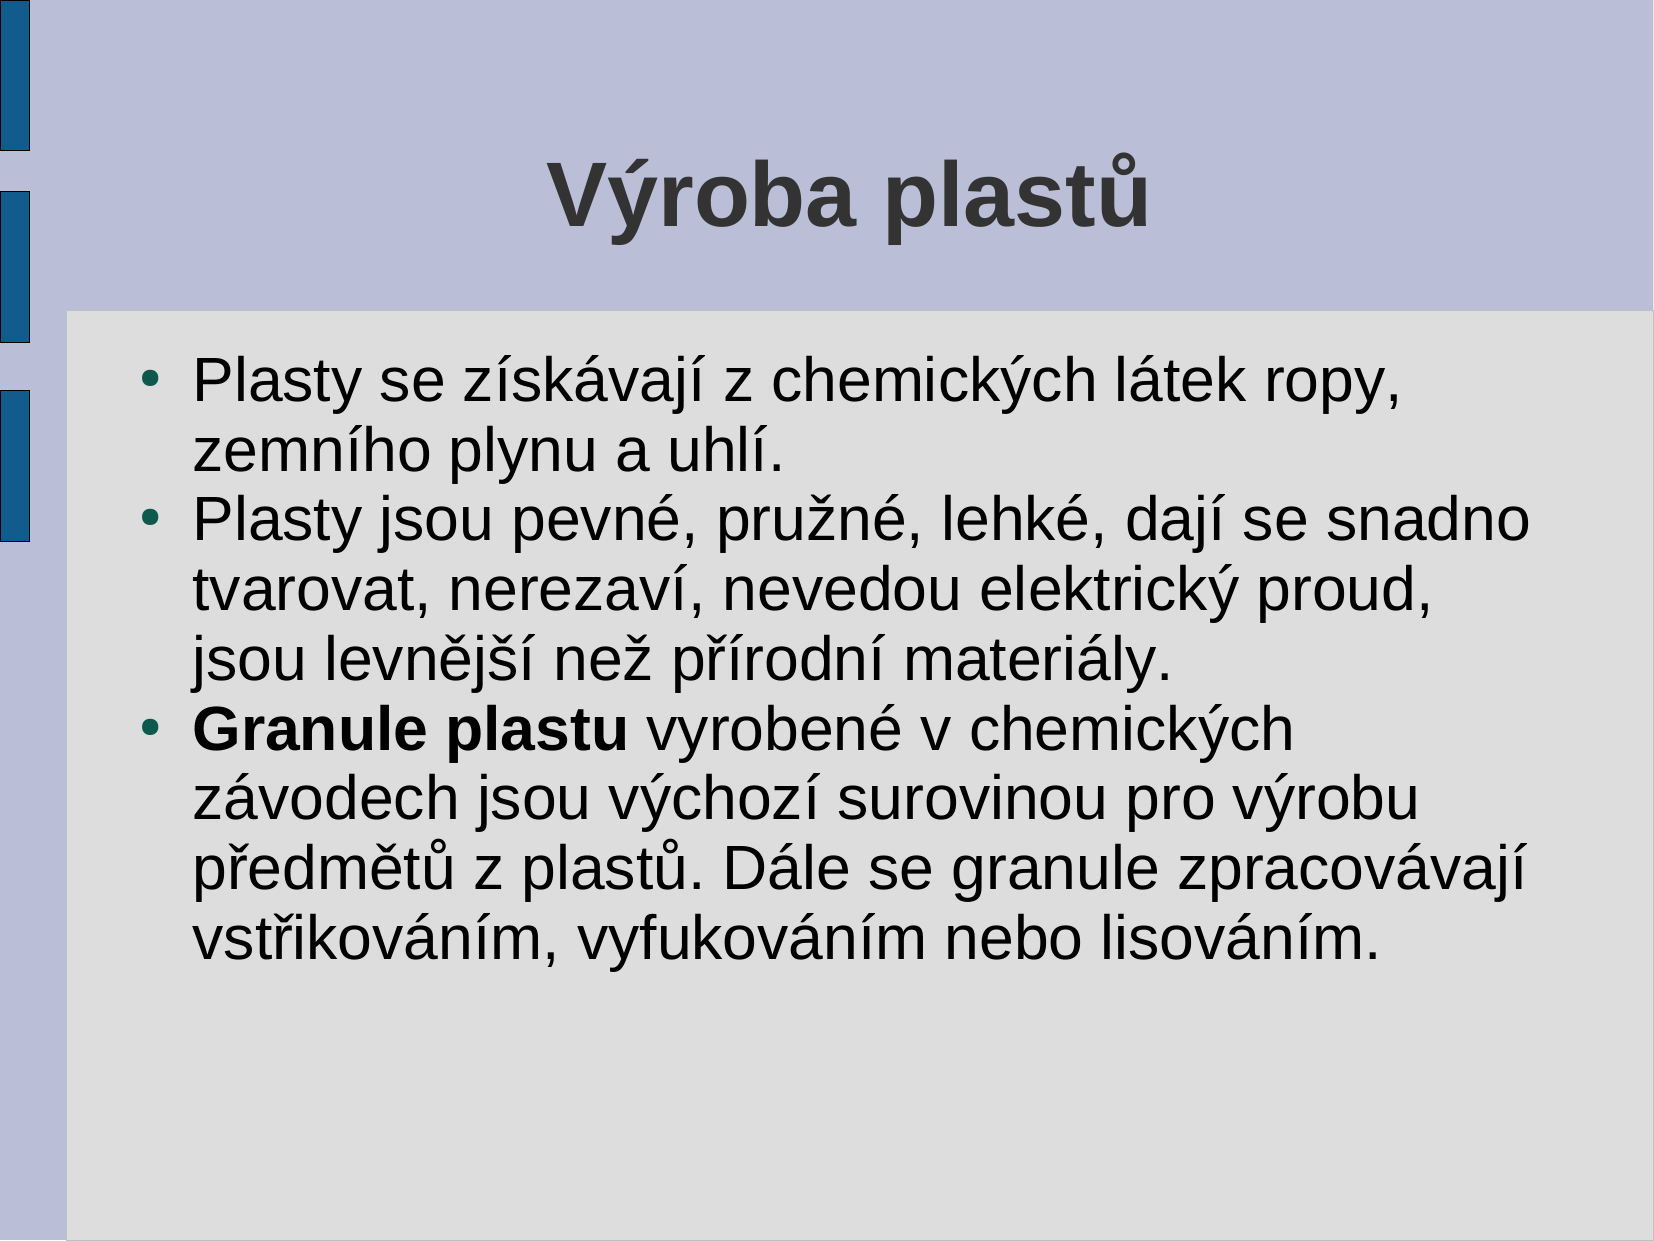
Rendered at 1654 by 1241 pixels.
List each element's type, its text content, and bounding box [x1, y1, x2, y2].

list Plasty se získávají z chemických látek ropy, zemního plynu a uhlí. Plasty jsou pevné, pružné, lehké, dají se snadno tvarovat, nerezaví, nevedou elektrický proud, jsou levnější než přírodní materiály. Granule plastu vyrobené v chemických závodech jsou výchozí surovinou pro výrobu předmětů z plastů. Dále se granule zpracovávají vstřikováním, vyfukováním nebo lisováním. [121, 344, 1534, 1112]
title Výroba plastů [121, 98, 1534, 291]
